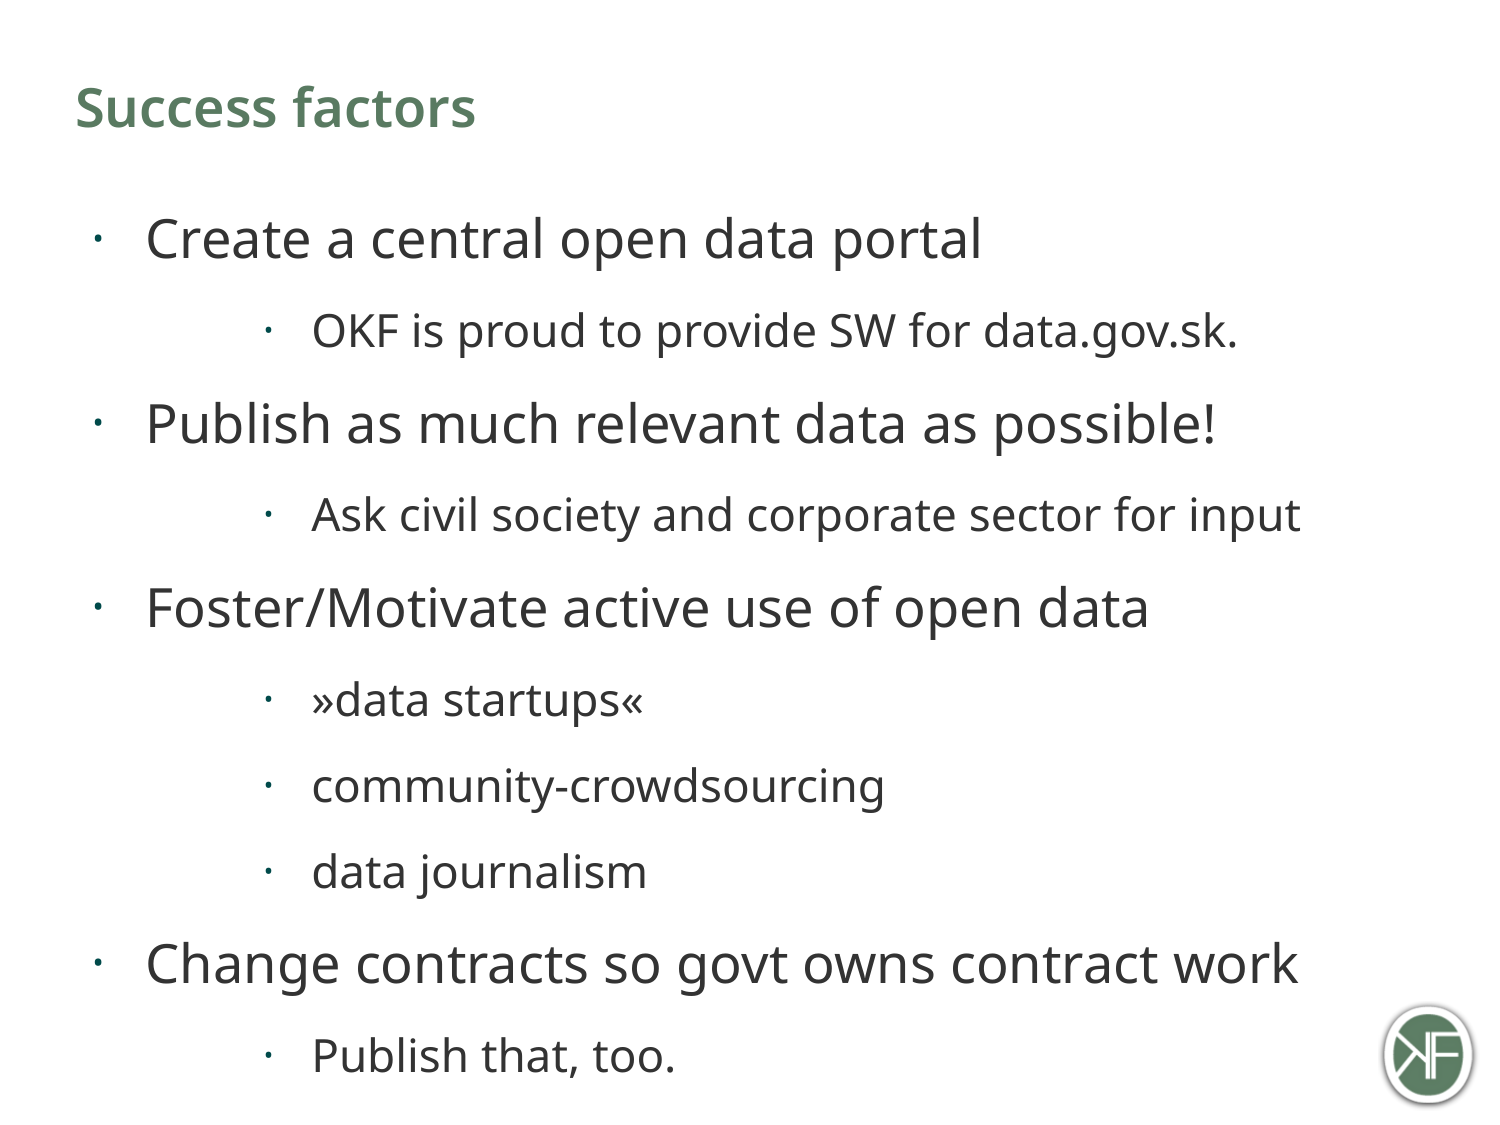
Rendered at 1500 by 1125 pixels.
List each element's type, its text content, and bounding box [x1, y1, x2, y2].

picture [1378, 1000, 1480, 1111]
title Success factors [75, 44, 1425, 168]
list Create a central open data portal OKF is proud to provide SW for data.gov.sk. Publish as much relevant data as possible! Ask civil society and corporate sector for input Foster/Motivate active use of open data »data startups« community-crowdsourcing data journalism Change contracts so govt owns contract work Publish that, too. [75, 200, 1425, 1020]
